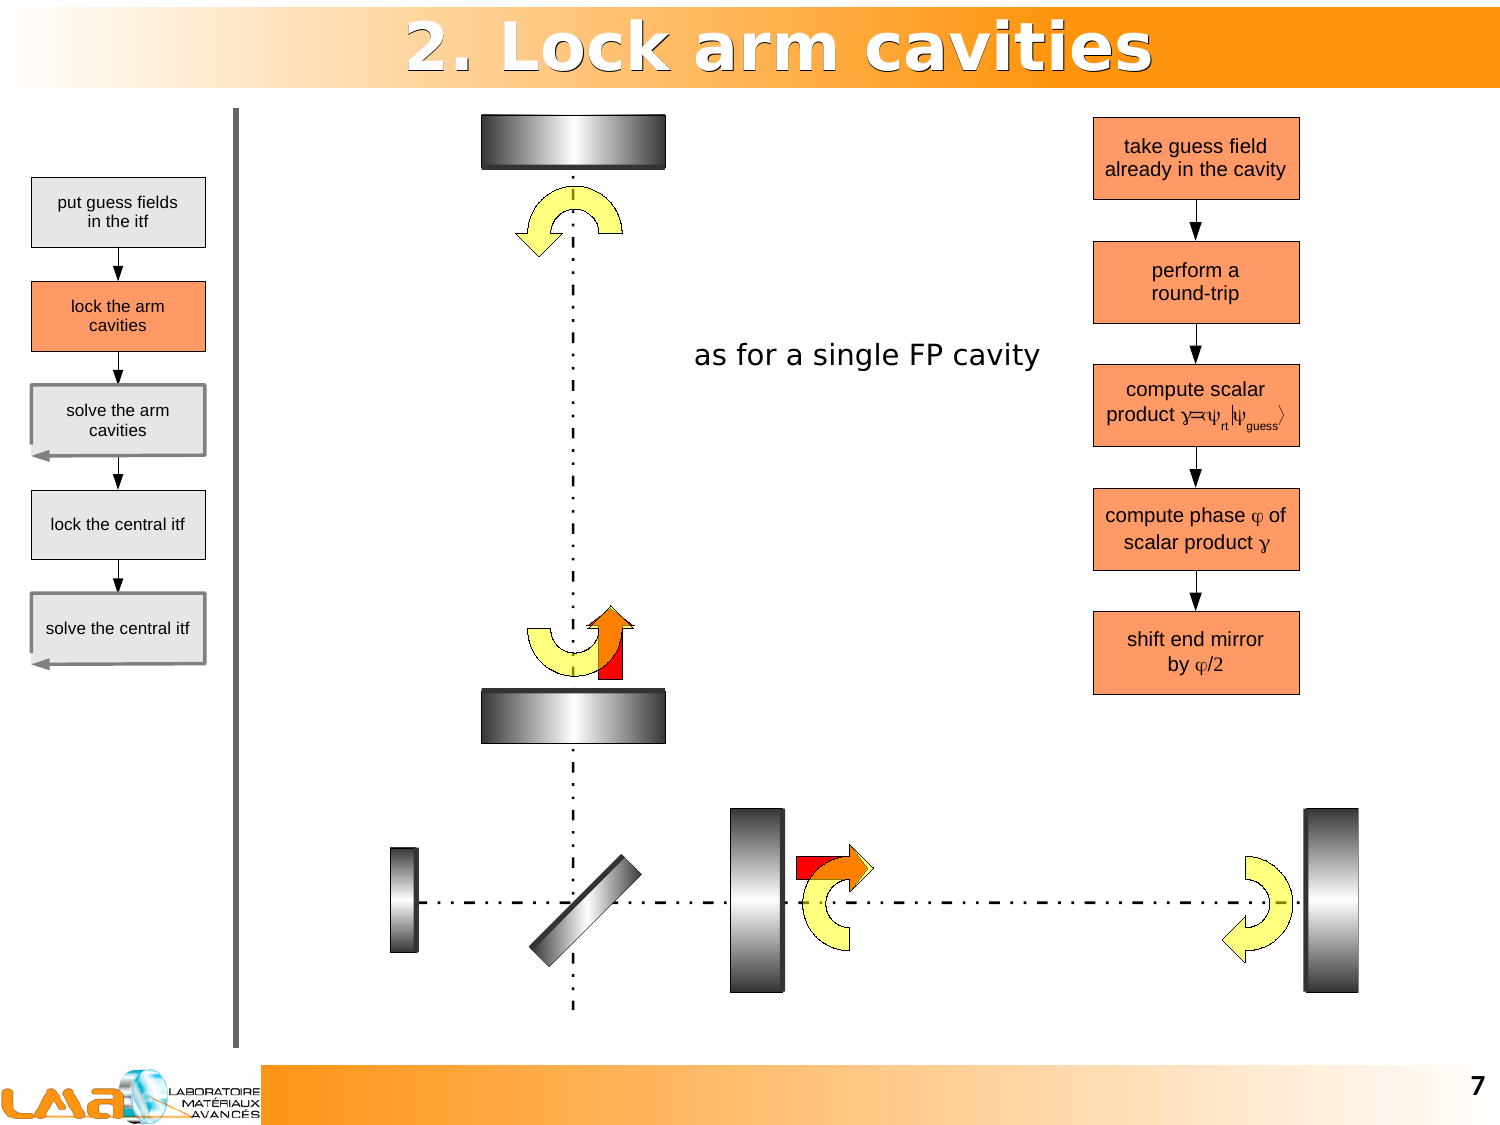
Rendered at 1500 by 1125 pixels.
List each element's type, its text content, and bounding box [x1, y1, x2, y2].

title 2. Lock arm cavities [0, 7, 1500, 88]
text_box [796, 844, 874, 951]
picture [29, 177, 207, 671]
text_box [527, 605, 635, 680]
picture [0, 1065, 261, 1125]
text_box [515, 186, 623, 257]
picture [388, 100, 1359, 1012]
text_box [1222, 856, 1293, 963]
text_box as for a single FP cavity [679, 330, 1058, 380]
